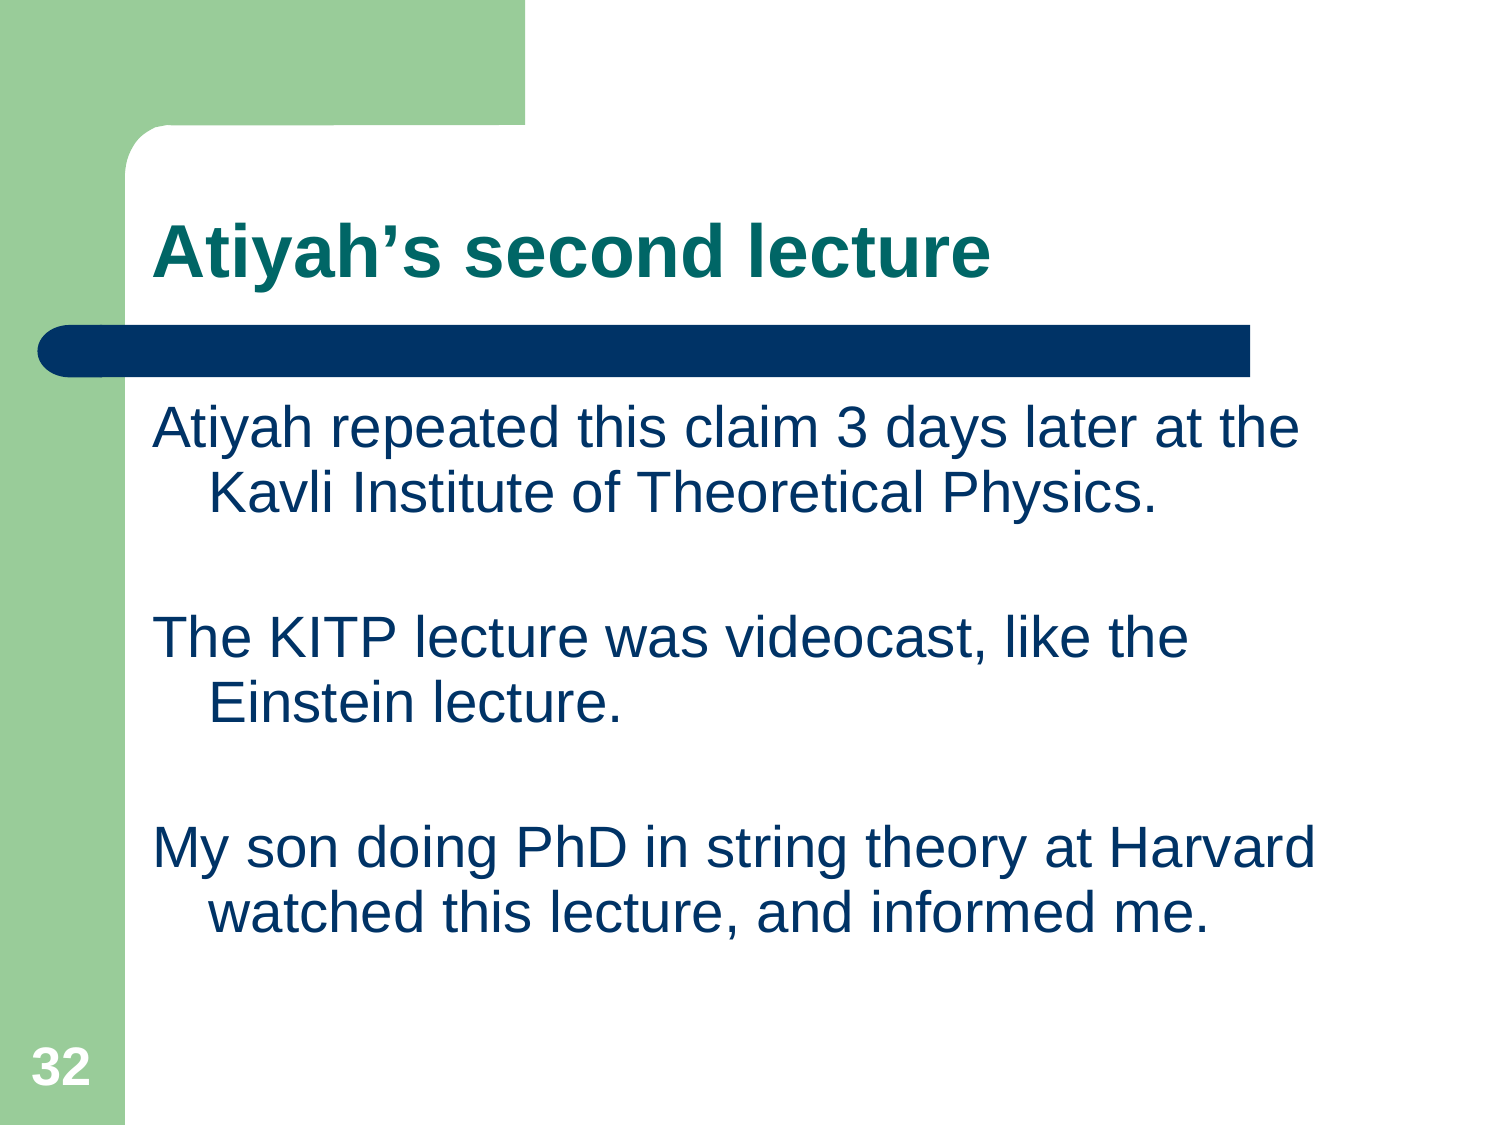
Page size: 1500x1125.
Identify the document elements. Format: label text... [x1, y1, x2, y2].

title Atiyah’s second lecture [136, 136, 1414, 301]
list Atiyah repeated this claim 3 days later at the Kavli Institute of Theoretical Physics. The KITP lecture was videocast, like the Einstein lecture. My son doing PhD in string theory at Harvard watched this lecture, and informed me. [137, 387, 1400, 999]
